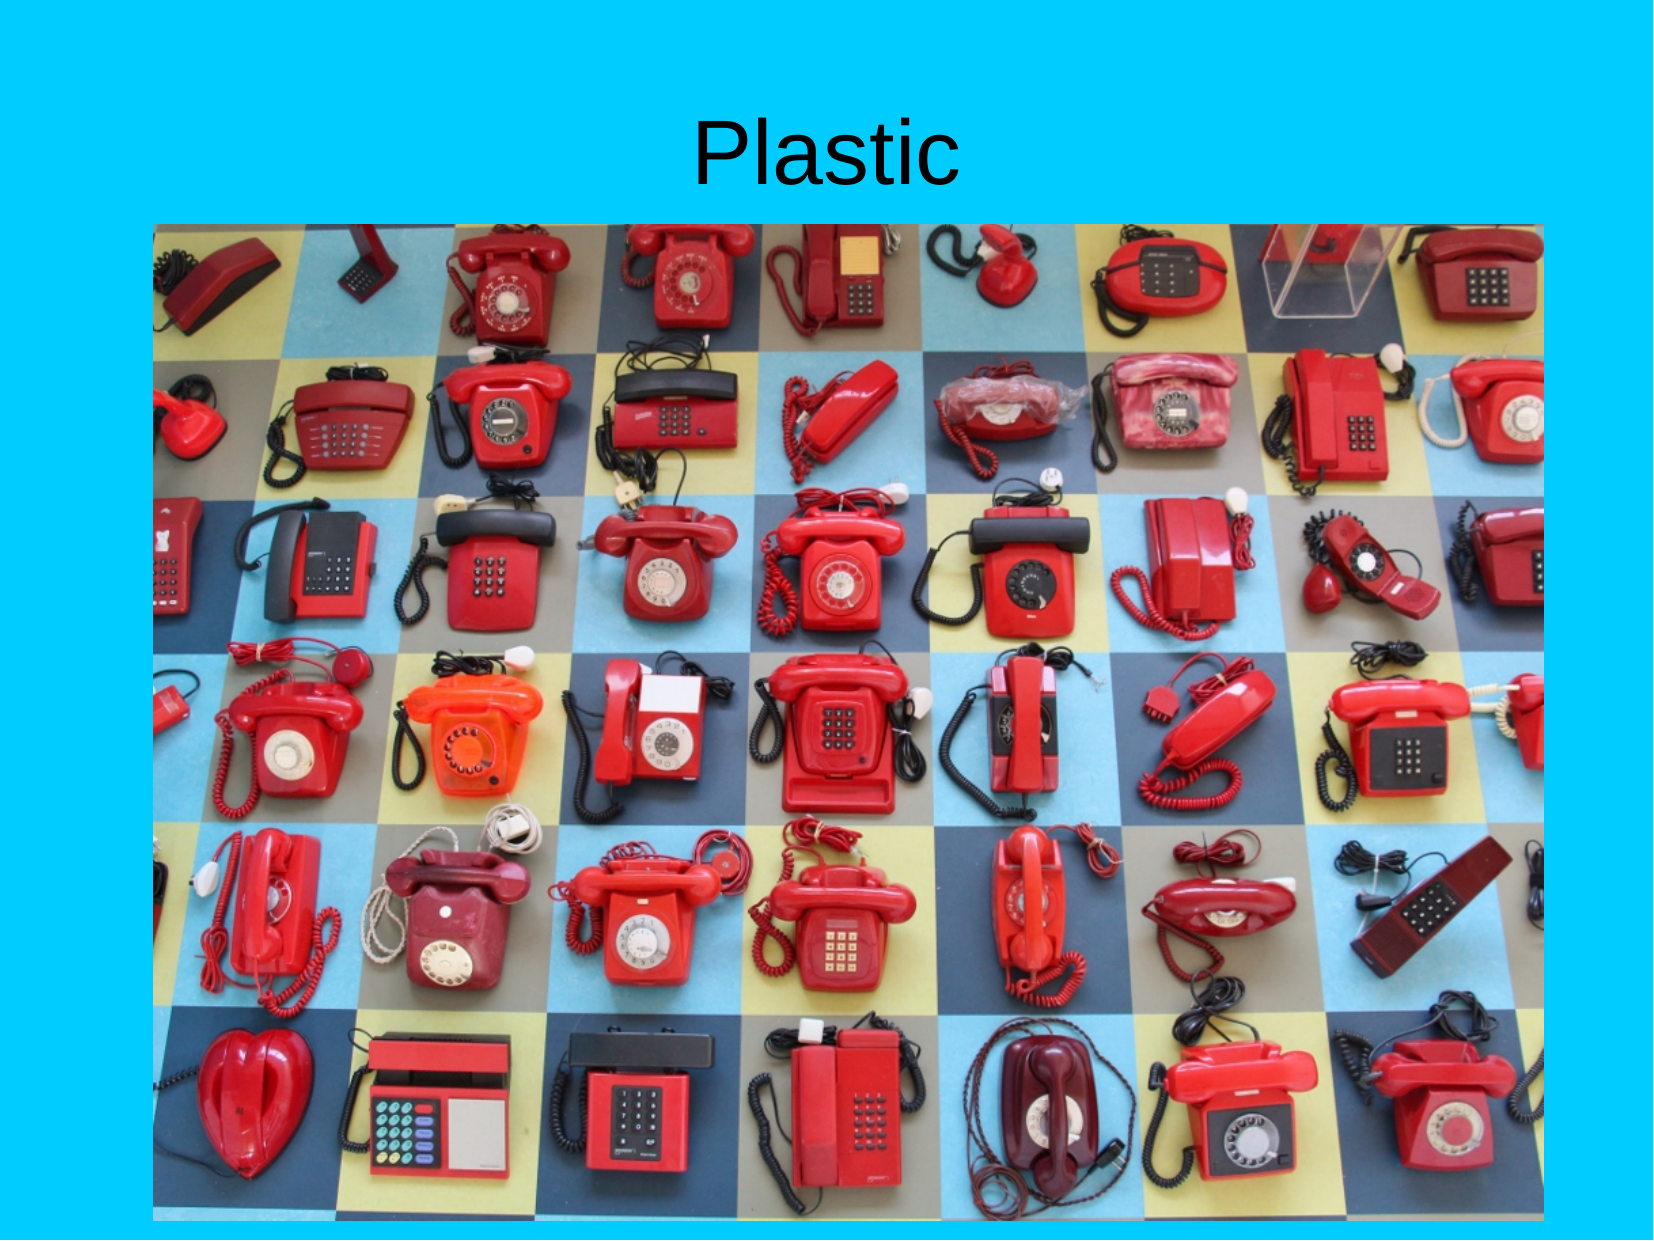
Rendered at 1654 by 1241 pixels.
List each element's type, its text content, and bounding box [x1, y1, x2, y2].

title Plastic [82, 49, 1571, 257]
picture [154, 225, 1543, 1220]
